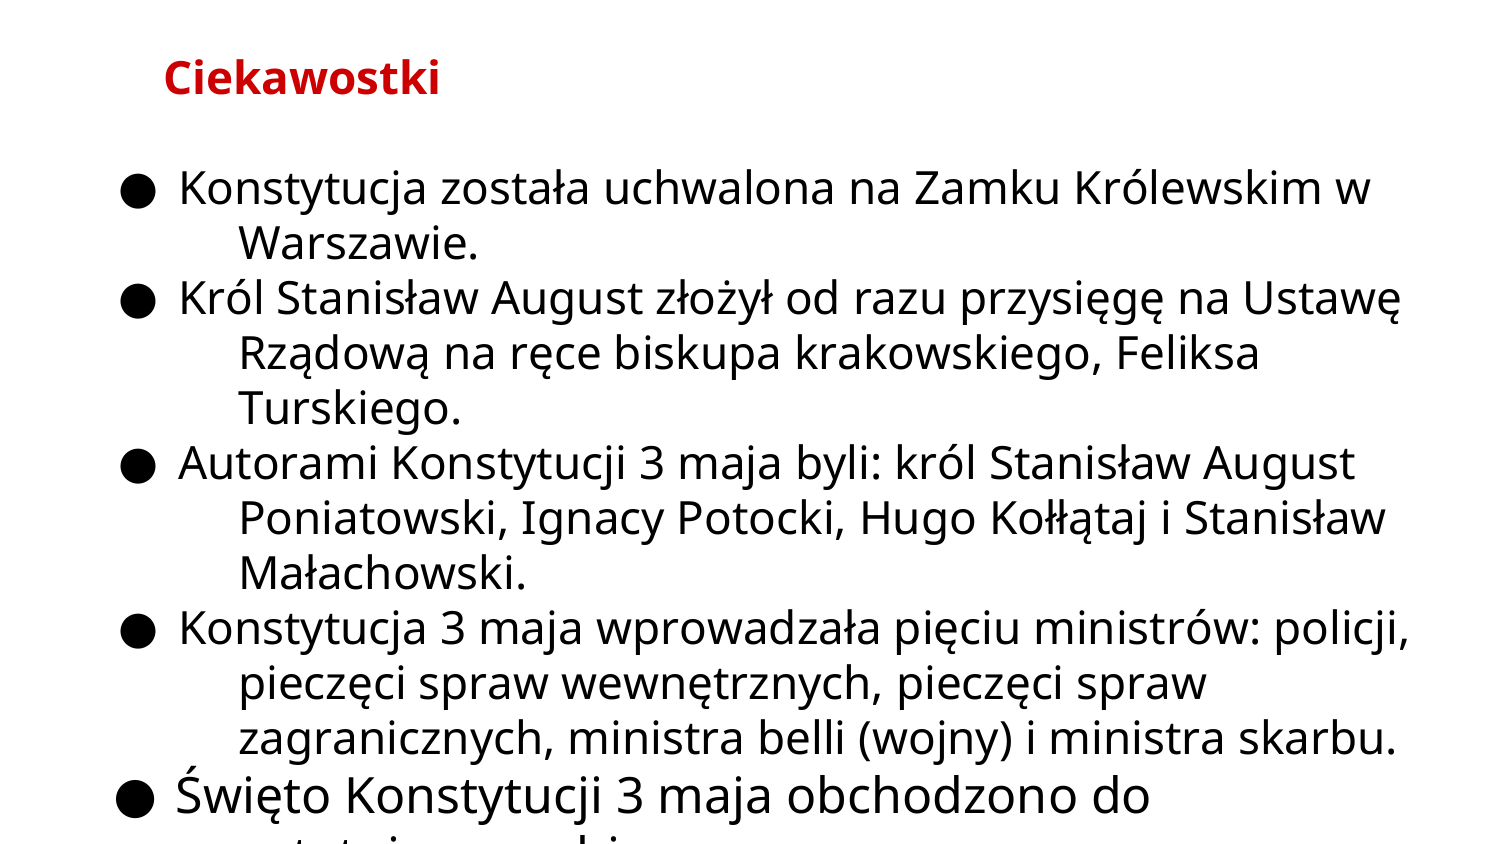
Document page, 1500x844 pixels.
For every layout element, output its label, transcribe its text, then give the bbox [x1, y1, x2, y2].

title Ciekawostki Konstytucja została uchwalona na Zamku Królewskim w Warszawie. Król Stanisław August złożył od razu przysięgę na Ustawę Rządową na ręce biskupa krakowskiego, Feliksa Turskiego. Autorami Konstytucji 3 maja byli: król Stanisław August Poniatowski, Ignacy Potocki, Hugo Kołłątaj i Stanisław Małachowski. Konstytucja 3 maja wprowadzała pięciu ministrów: policji, pieczęci spraw wewnętrznych, pieczęci spraw zagranicznych, ministra belli (wojny) i ministra skarbu. Święto Konstytucji 3 maja obchodzono do ostatniego rozbioru. Od 1989 roku Święto Konstytucji 3 maja znów jest świętem narodowym. [73, 33, 1428, 824]
